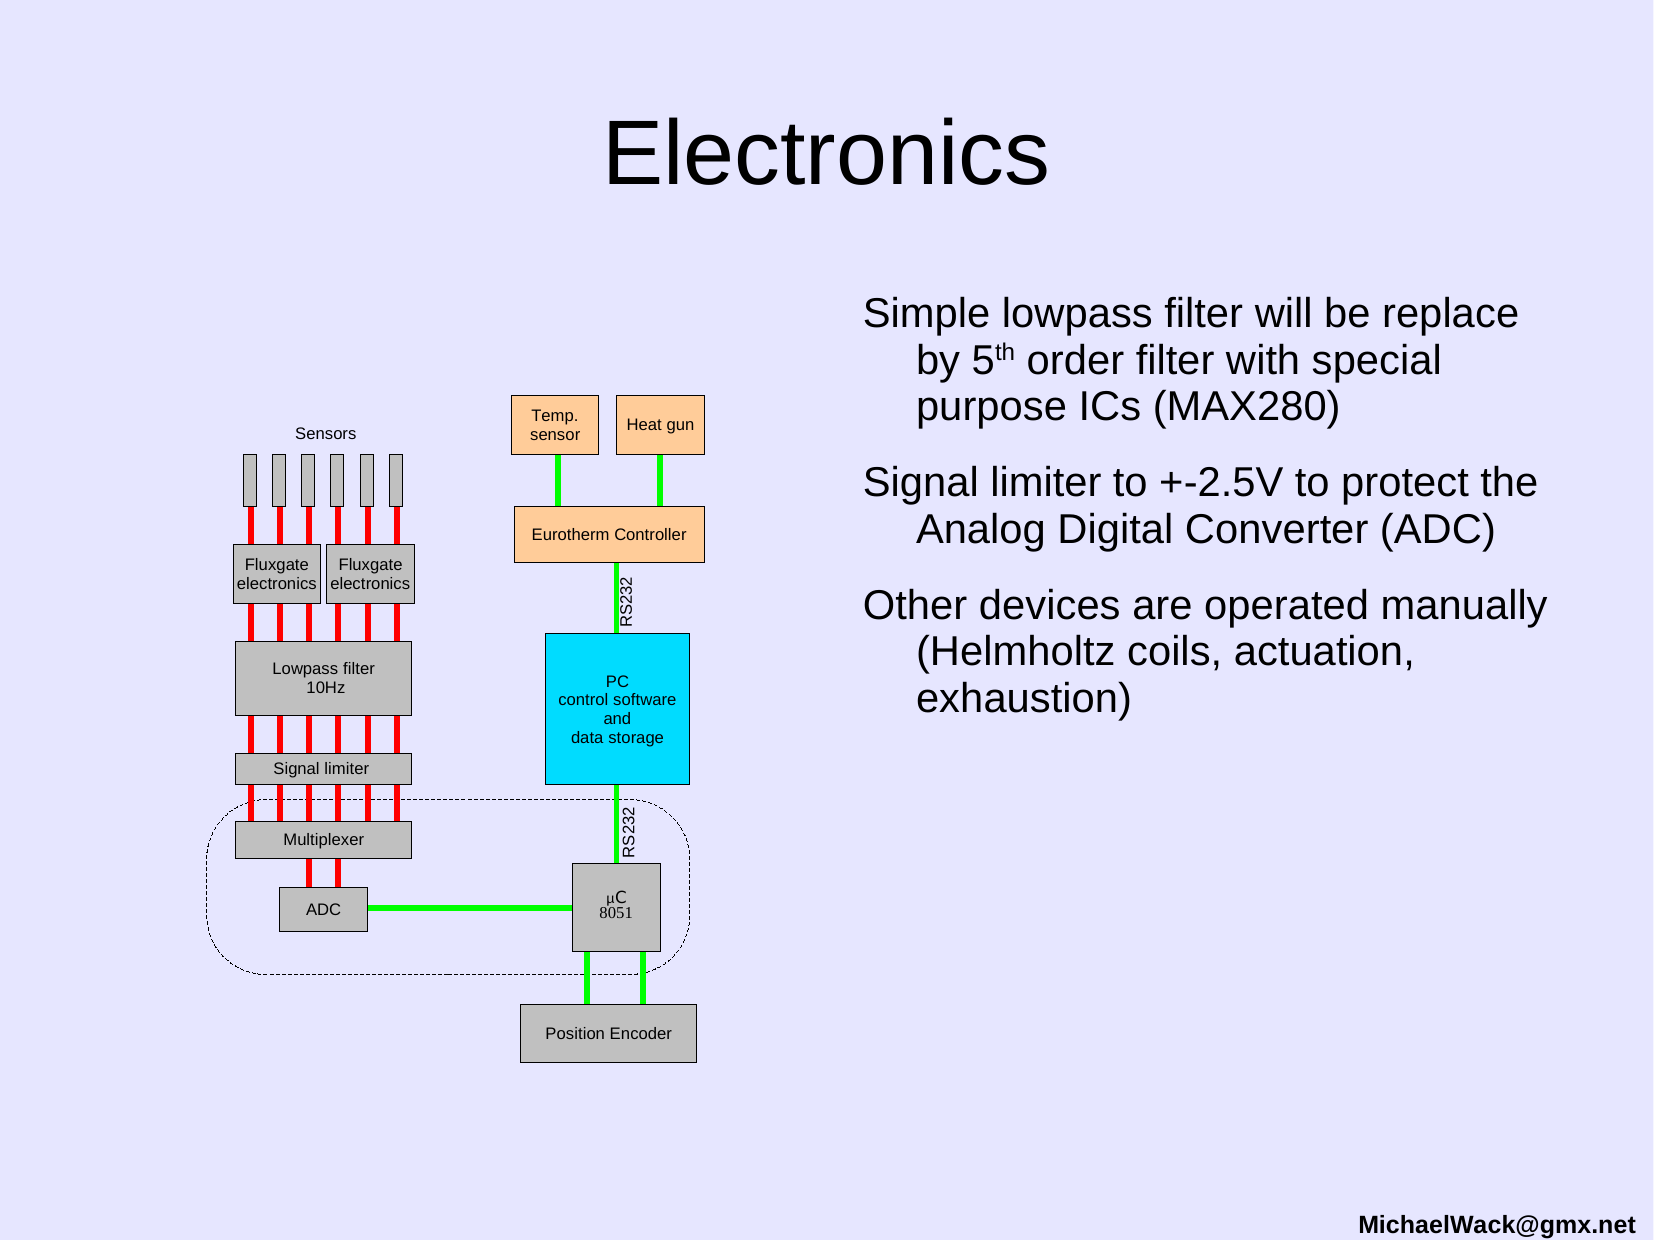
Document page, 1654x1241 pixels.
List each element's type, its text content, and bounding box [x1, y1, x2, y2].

text_box [243, 454, 257, 507]
text_box [360, 454, 374, 507]
text_box Multiplexer [235, 821, 412, 859]
text_box [389, 454, 403, 507]
text_box [330, 454, 344, 507]
text_box Lowpass filter 10Hz [235, 641, 412, 716]
text_box RS232 [619, 760, 638, 859]
text_box ADC [279, 887, 368, 932]
text_box Fluxgate electronics [326, 544, 415, 604]
title Electronics [82, 49, 1571, 257]
text_box Signal limiter [235, 753, 412, 785]
text_box Temp. sensor [511, 395, 599, 455]
text_box [272, 454, 286, 507]
text_box Fluxgate electronics [233, 544, 321, 604]
text_box Eurotherm Controller [514, 506, 705, 563]
text_box RS232 [616, 525, 636, 628]
text_box PC control software and data storage [545, 633, 690, 785]
text_box Position Encoder [520, 1004, 697, 1063]
text_box C 8051 [572, 863, 661, 952]
text_box Heat gun [616, 395, 705, 455]
text_box [301, 454, 315, 507]
list Simple lowpass filter will be replace by 5th order filter with special purpose ICs (MAX280) Signal limiter to +-2.5V to protect the Analog Digital Converter (ADC) Other devices are operated manually (Helmholtz coils, actuation, exhaustion) [845, 290, 1572, 1109]
text_box Sensors [295, 424, 403, 443]
